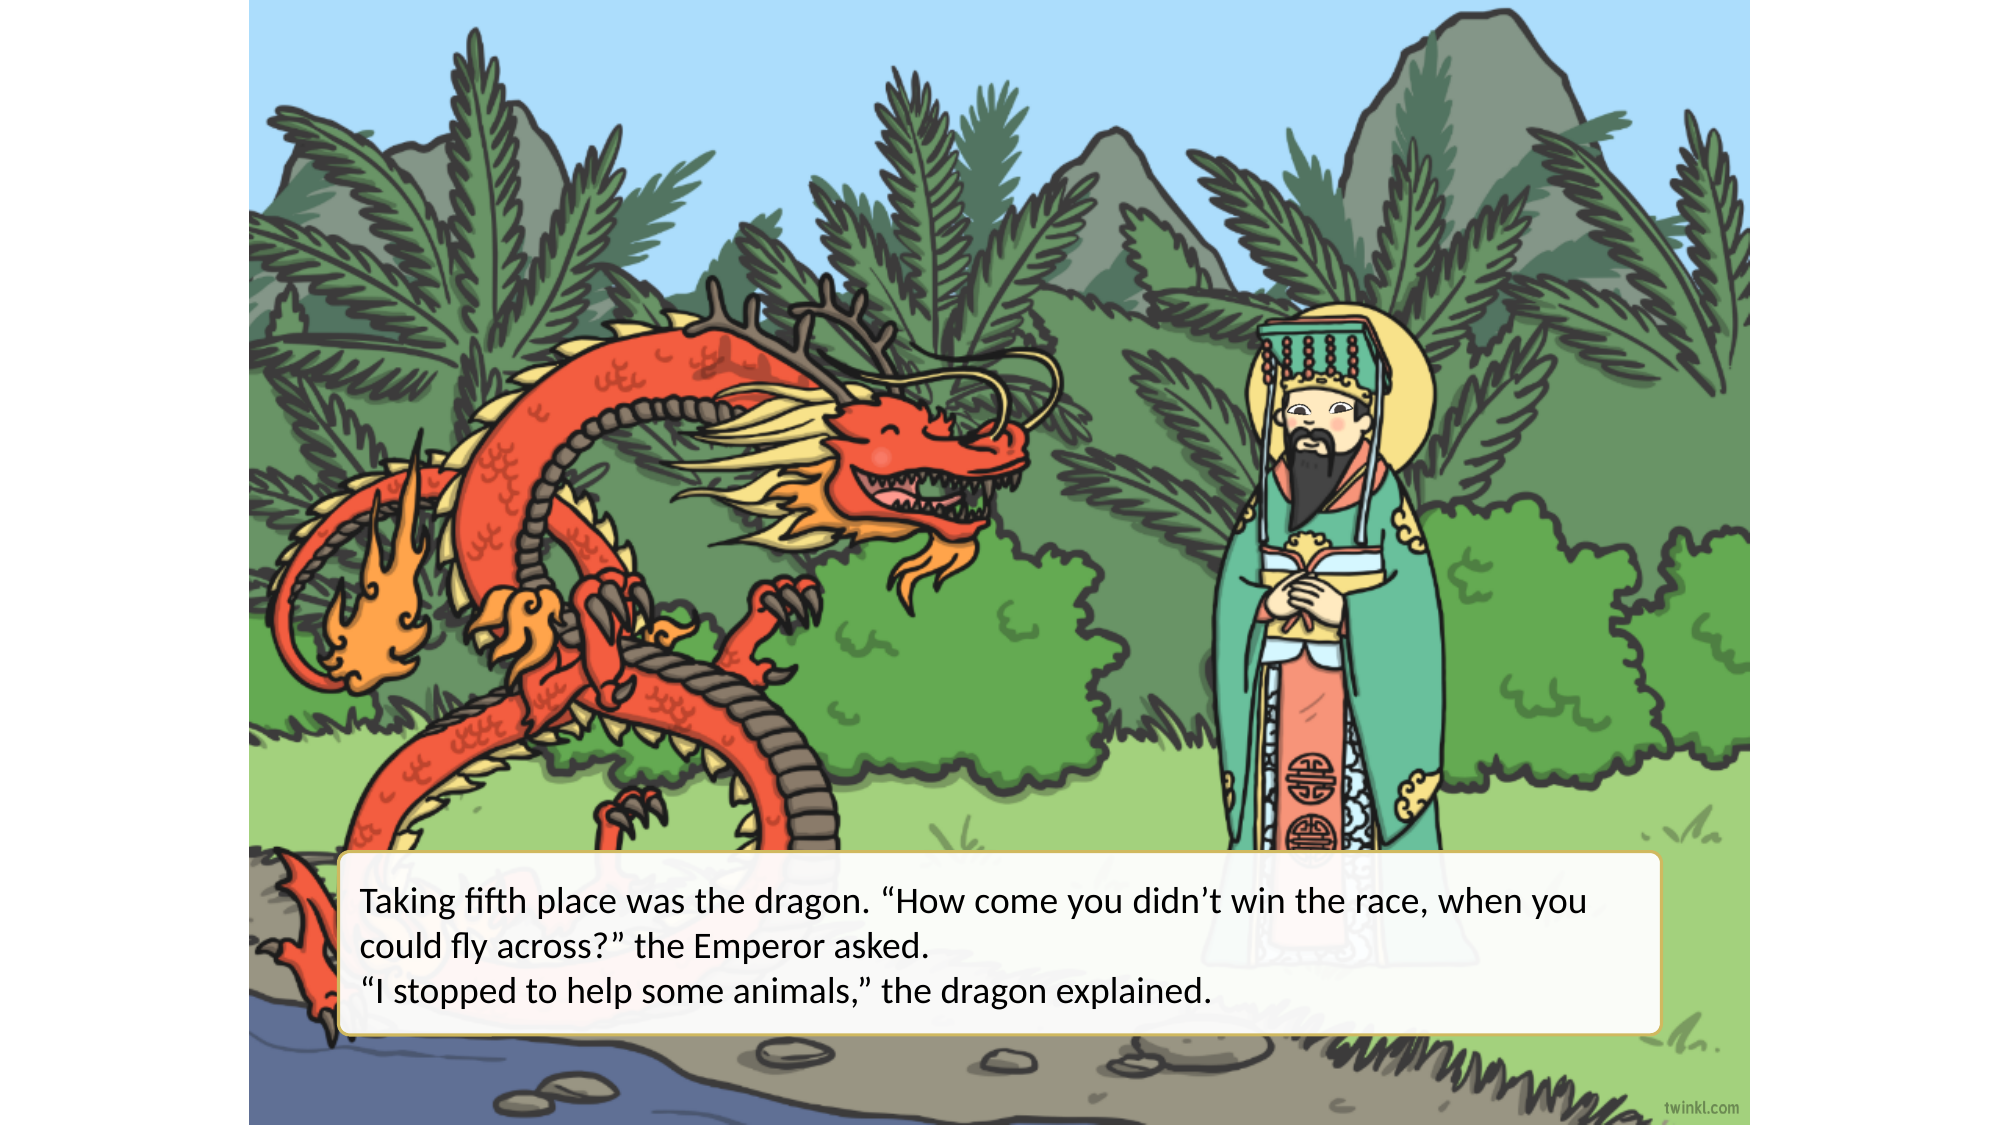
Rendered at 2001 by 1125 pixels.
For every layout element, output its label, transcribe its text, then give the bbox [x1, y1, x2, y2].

text_box Taking fifth place was the dragon. “How come you didn’t win the race, when you could fly across?” the Emperor asked. “I stopped to help some animals,” the dragon explained. [338, 851, 1662, 1035]
picture [249, 0, 1750, 1125]
